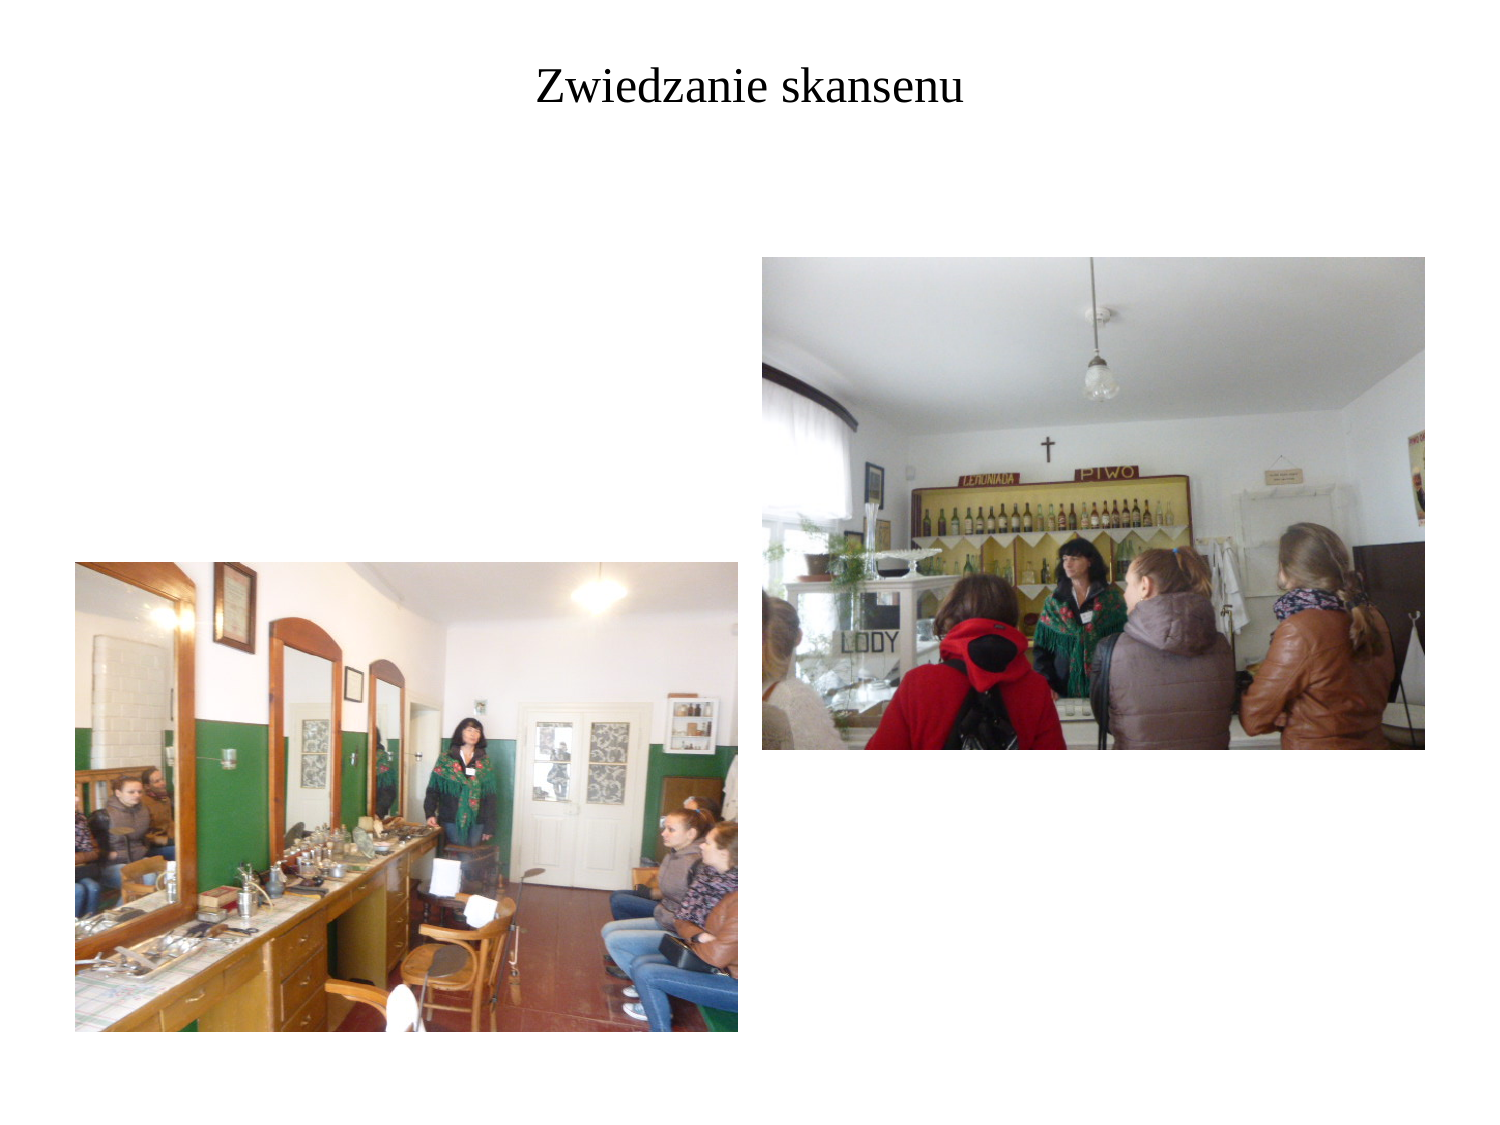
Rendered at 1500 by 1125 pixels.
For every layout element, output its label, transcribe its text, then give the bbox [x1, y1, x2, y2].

picture [75, 562, 738, 1032]
title Zwiedzanie skansenu [75, 45, 1425, 233]
picture [762, 257, 1425, 750]
